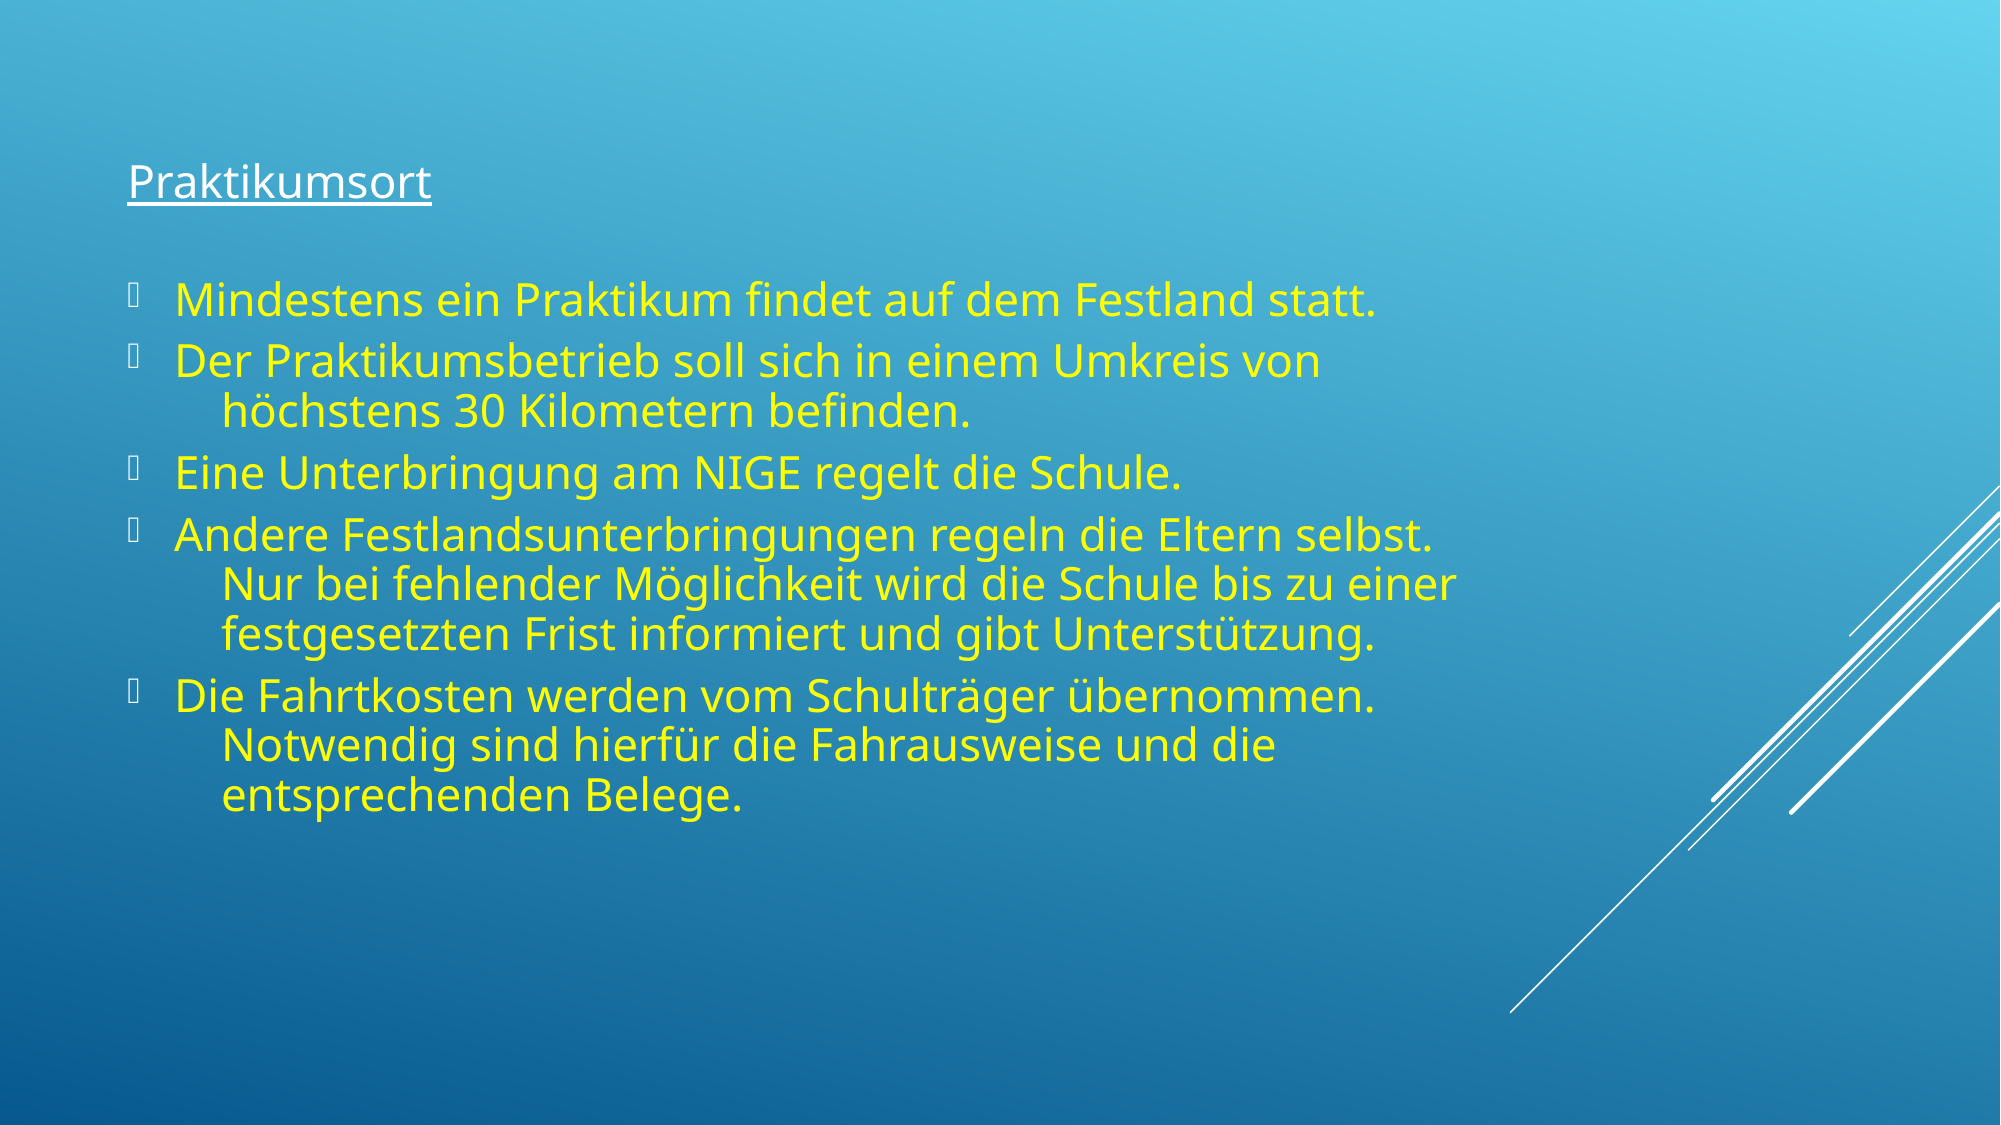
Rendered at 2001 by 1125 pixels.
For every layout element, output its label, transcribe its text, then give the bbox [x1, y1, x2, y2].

list Praktikumsort Mindestens ein Praktikum findet auf dem Festland statt. Der Praktikumsbetrieb soll sich in einem Umkreis von höchstens 30 Kilometern befinden. Eine Unterbringung am NIGE regelt die Schule. Andere Festlandsunterbringungen regeln die Eltern selbst. Nur bei fehlender Möglichkeit wird die Schule bis zu einer festgesetzten Frist informiert und gibt Unterstützung. Die Fahrtkosten werden vom Schulträger übernommen. Notwendig sind hierfür die Fahrausweise und die entsprechenden Belege. [112, 112, 1513, 923]
